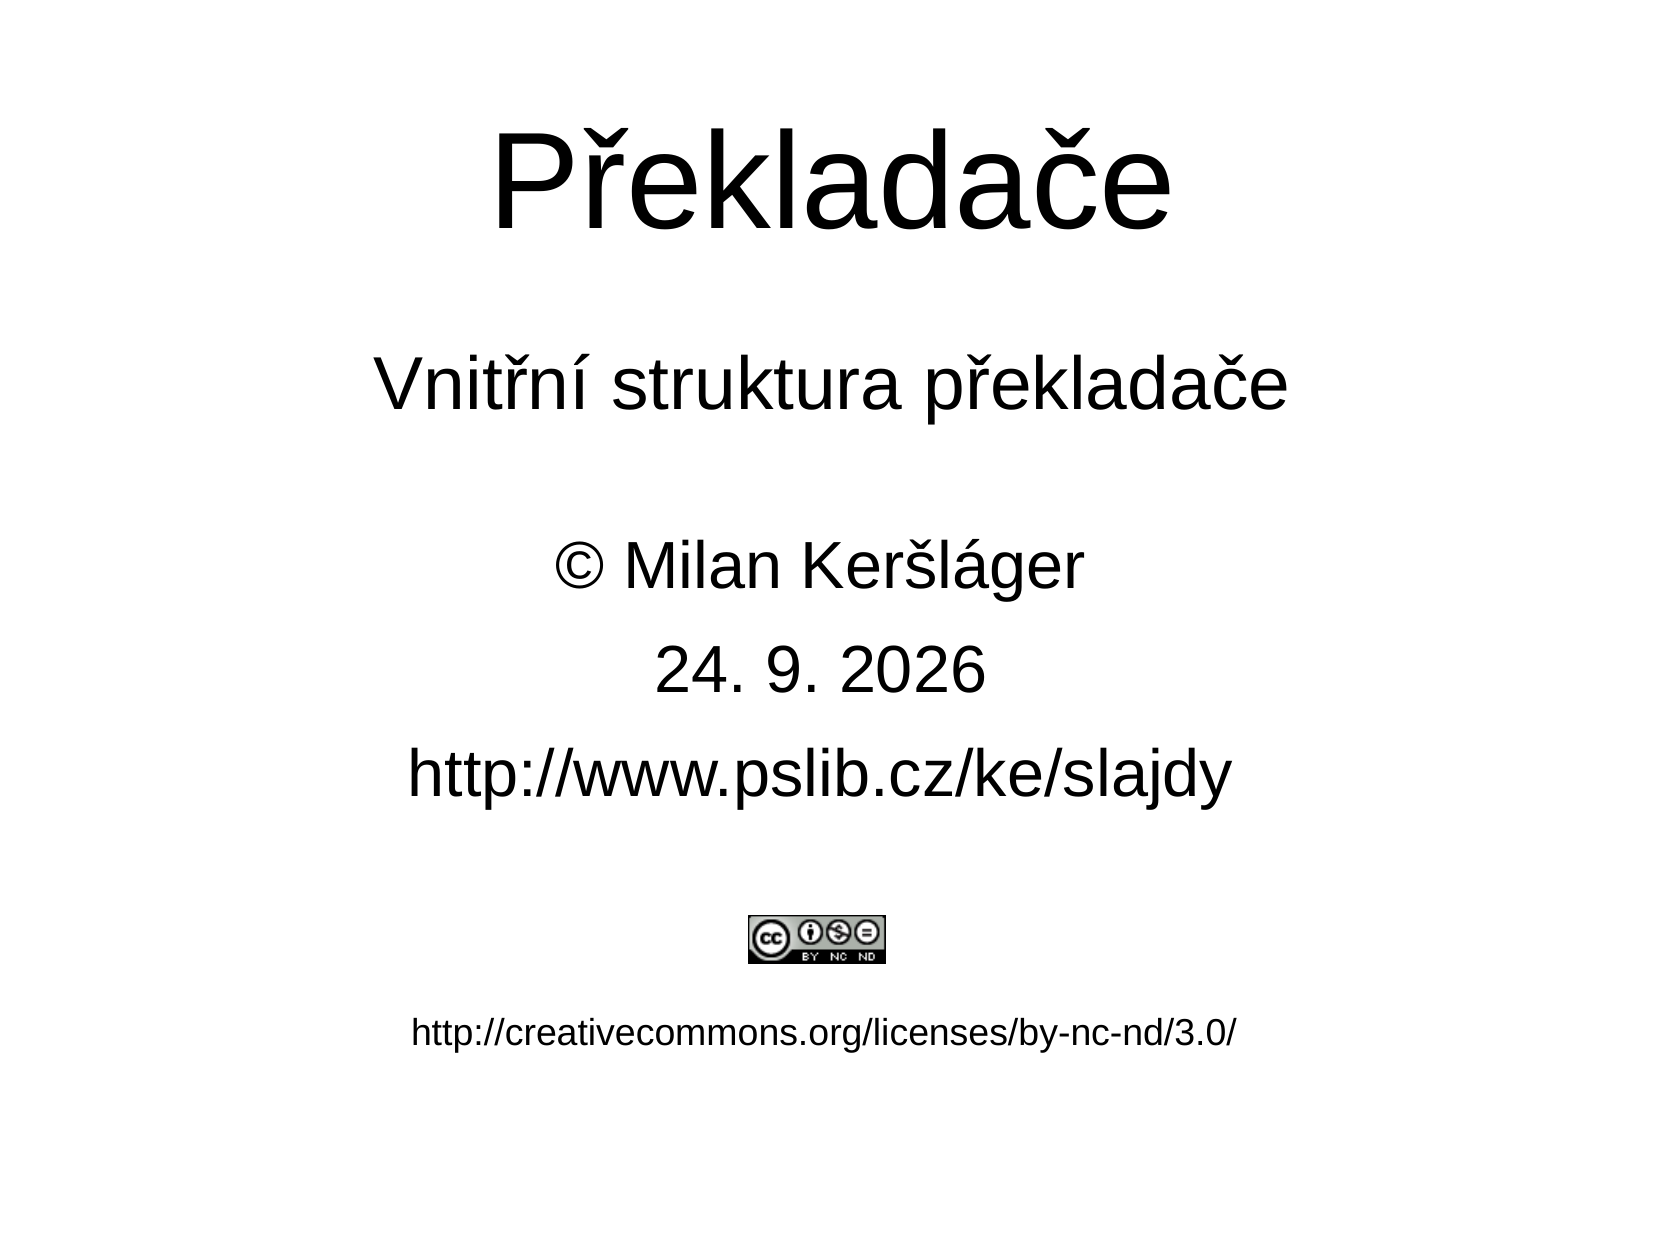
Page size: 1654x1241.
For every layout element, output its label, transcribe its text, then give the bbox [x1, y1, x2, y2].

text_box http://creativecommons.org/licenses/by-nc-nd/3.0/ [337, 1003, 1312, 1061]
title Překladače Vnitřní struktura překladače [88, 50, 1577, 479]
list © Milan Keršláger 15.4.2010 http://www.pslib.cz/ke/slajdy [76, 527, 1565, 916]
picture [748, 915, 886, 964]
